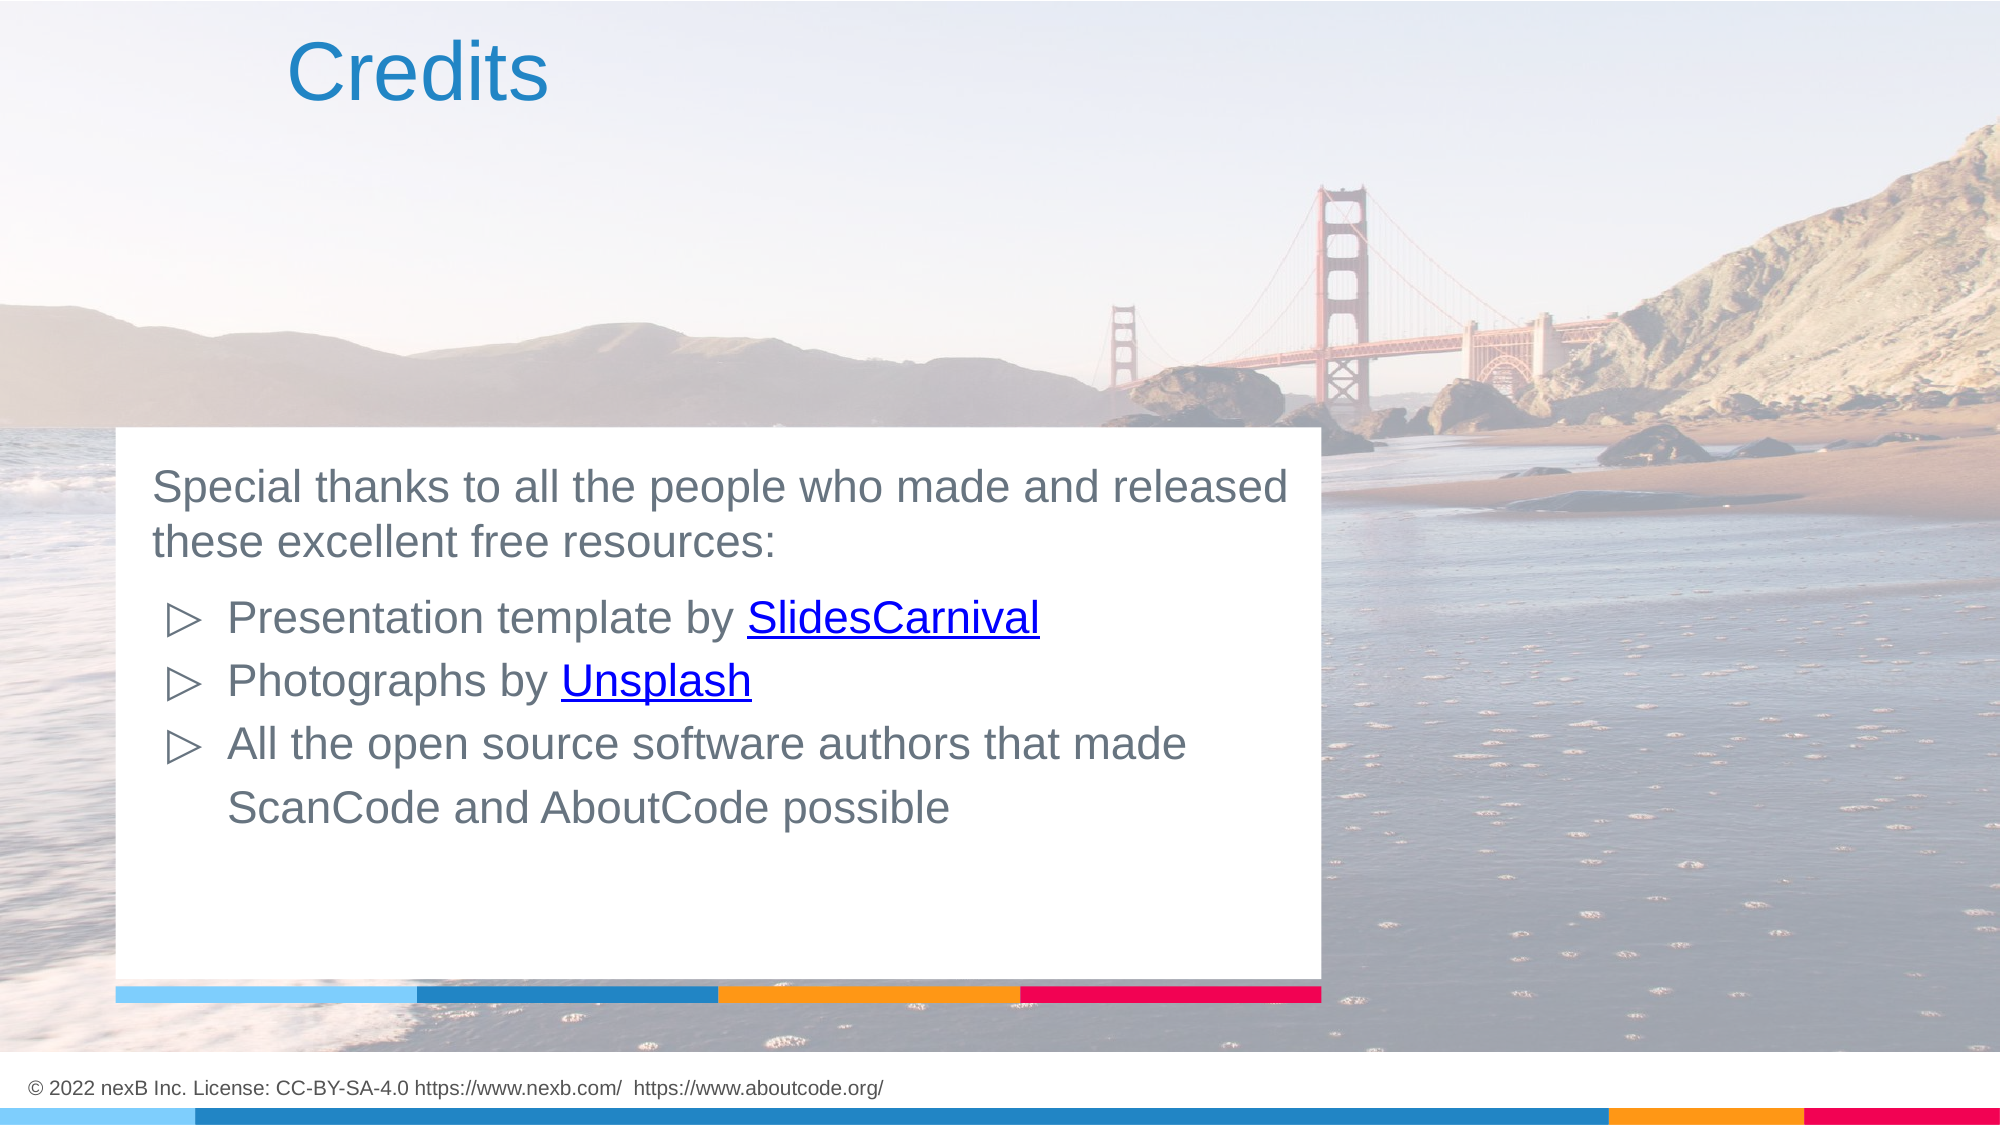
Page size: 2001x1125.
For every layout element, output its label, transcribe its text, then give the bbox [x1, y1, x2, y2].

text_box Credits [271, 20, 1737, 132]
text_box [115, 427, 1322, 980]
text_box Special thanks to all the people who made and released these excellent free resources: Presentation template by SlidesCarnival Photographs by Unsplash All the open source software authors that made ScanCode and AboutCode possible [137, 442, 1322, 959]
text_box [115, 986, 1322, 1003]
picture [0, 1, 2000, 1052]
